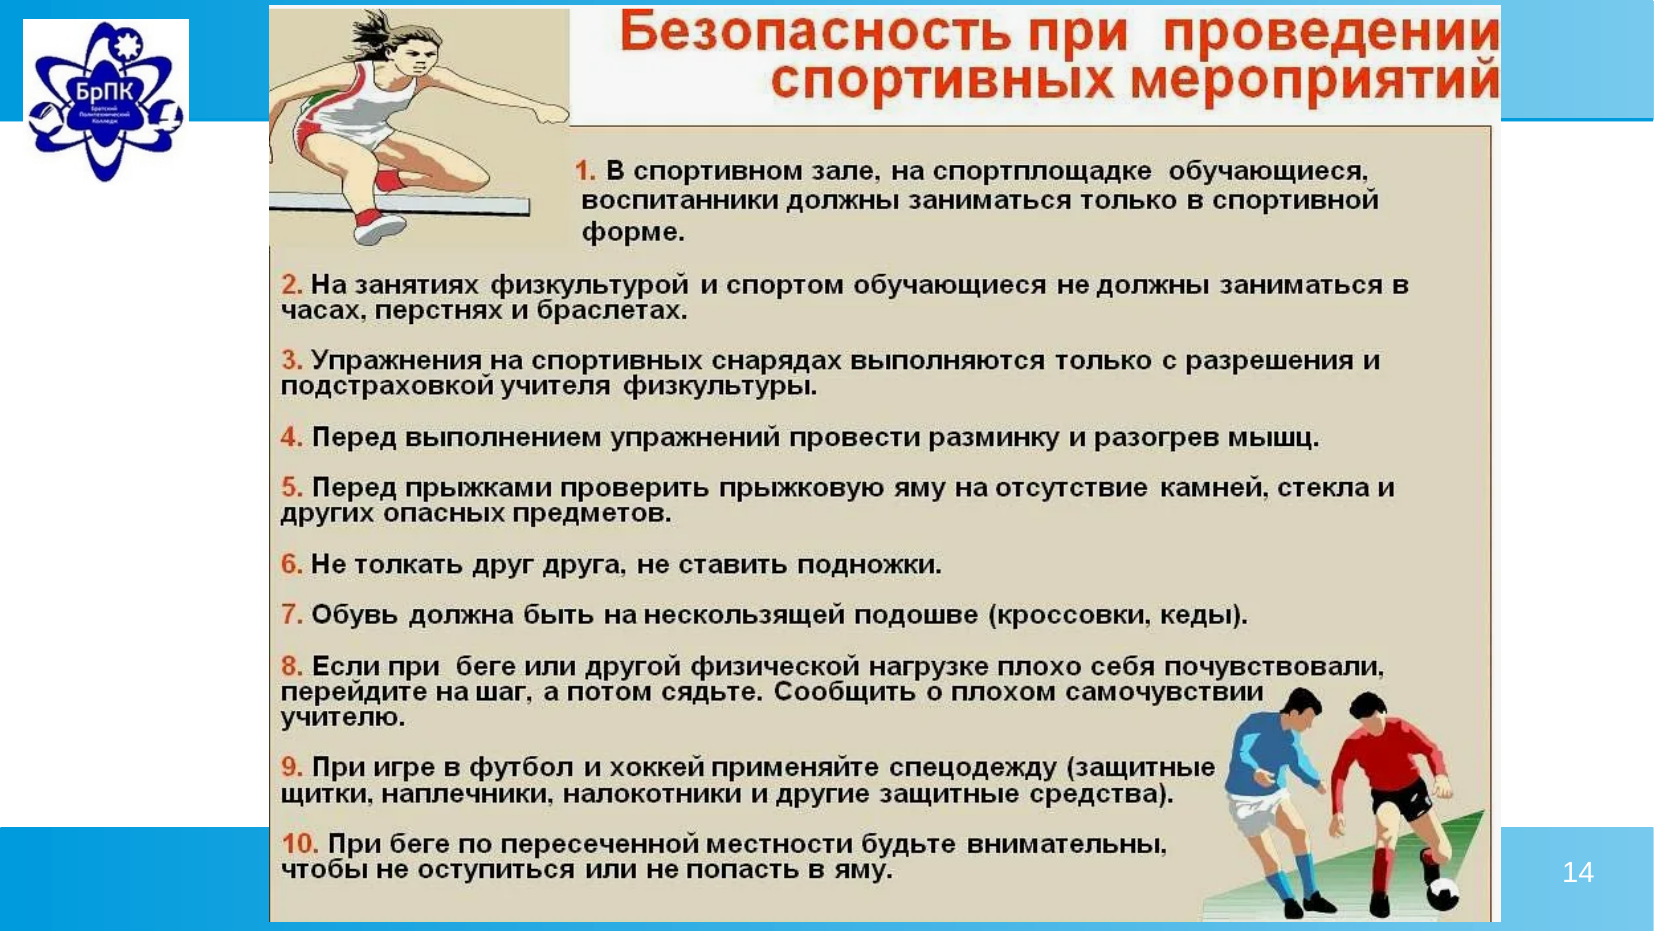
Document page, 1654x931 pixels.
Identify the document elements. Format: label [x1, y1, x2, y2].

picture [269, 5, 1501, 922]
picture [23, 20, 189, 185]
